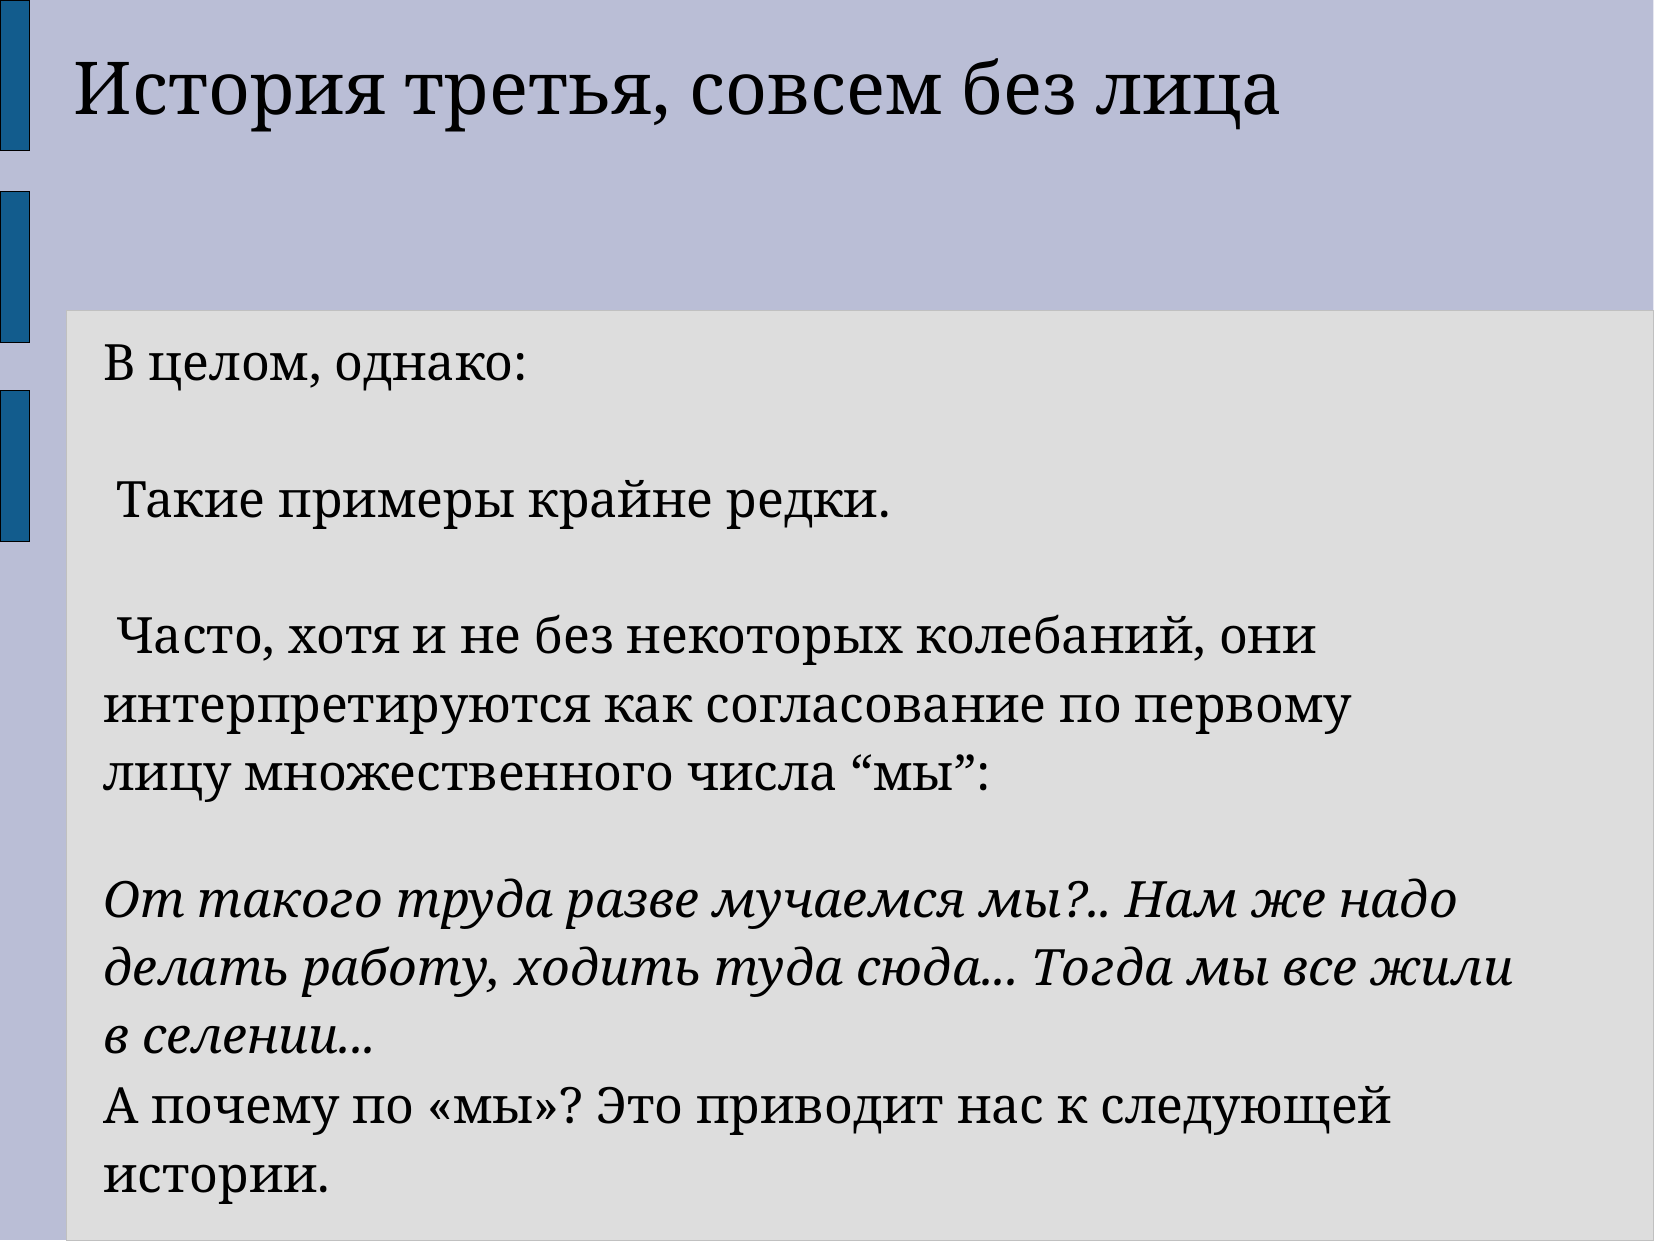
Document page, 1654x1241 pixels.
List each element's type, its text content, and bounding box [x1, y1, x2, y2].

text_box А почему по «мы»? Это приводит нас к следующей истории. [88, 1062, 1625, 1145]
text_box От такого труда разве мучаемся мы?.. Нам же надо делать работу, ходить туда сюда... Тогда мы все жили в селении... [88, 856, 1536, 1006]
text_box В целом, однако: Такие примеры крайне редки. Часто, хотя и не без некоторых колебаний, они интерпретируются как согласование по первому лицу множественного числа “мы”: [88, 320, 1447, 819]
text_box История третья, совсем без лица [58, 29, 1654, 143]
